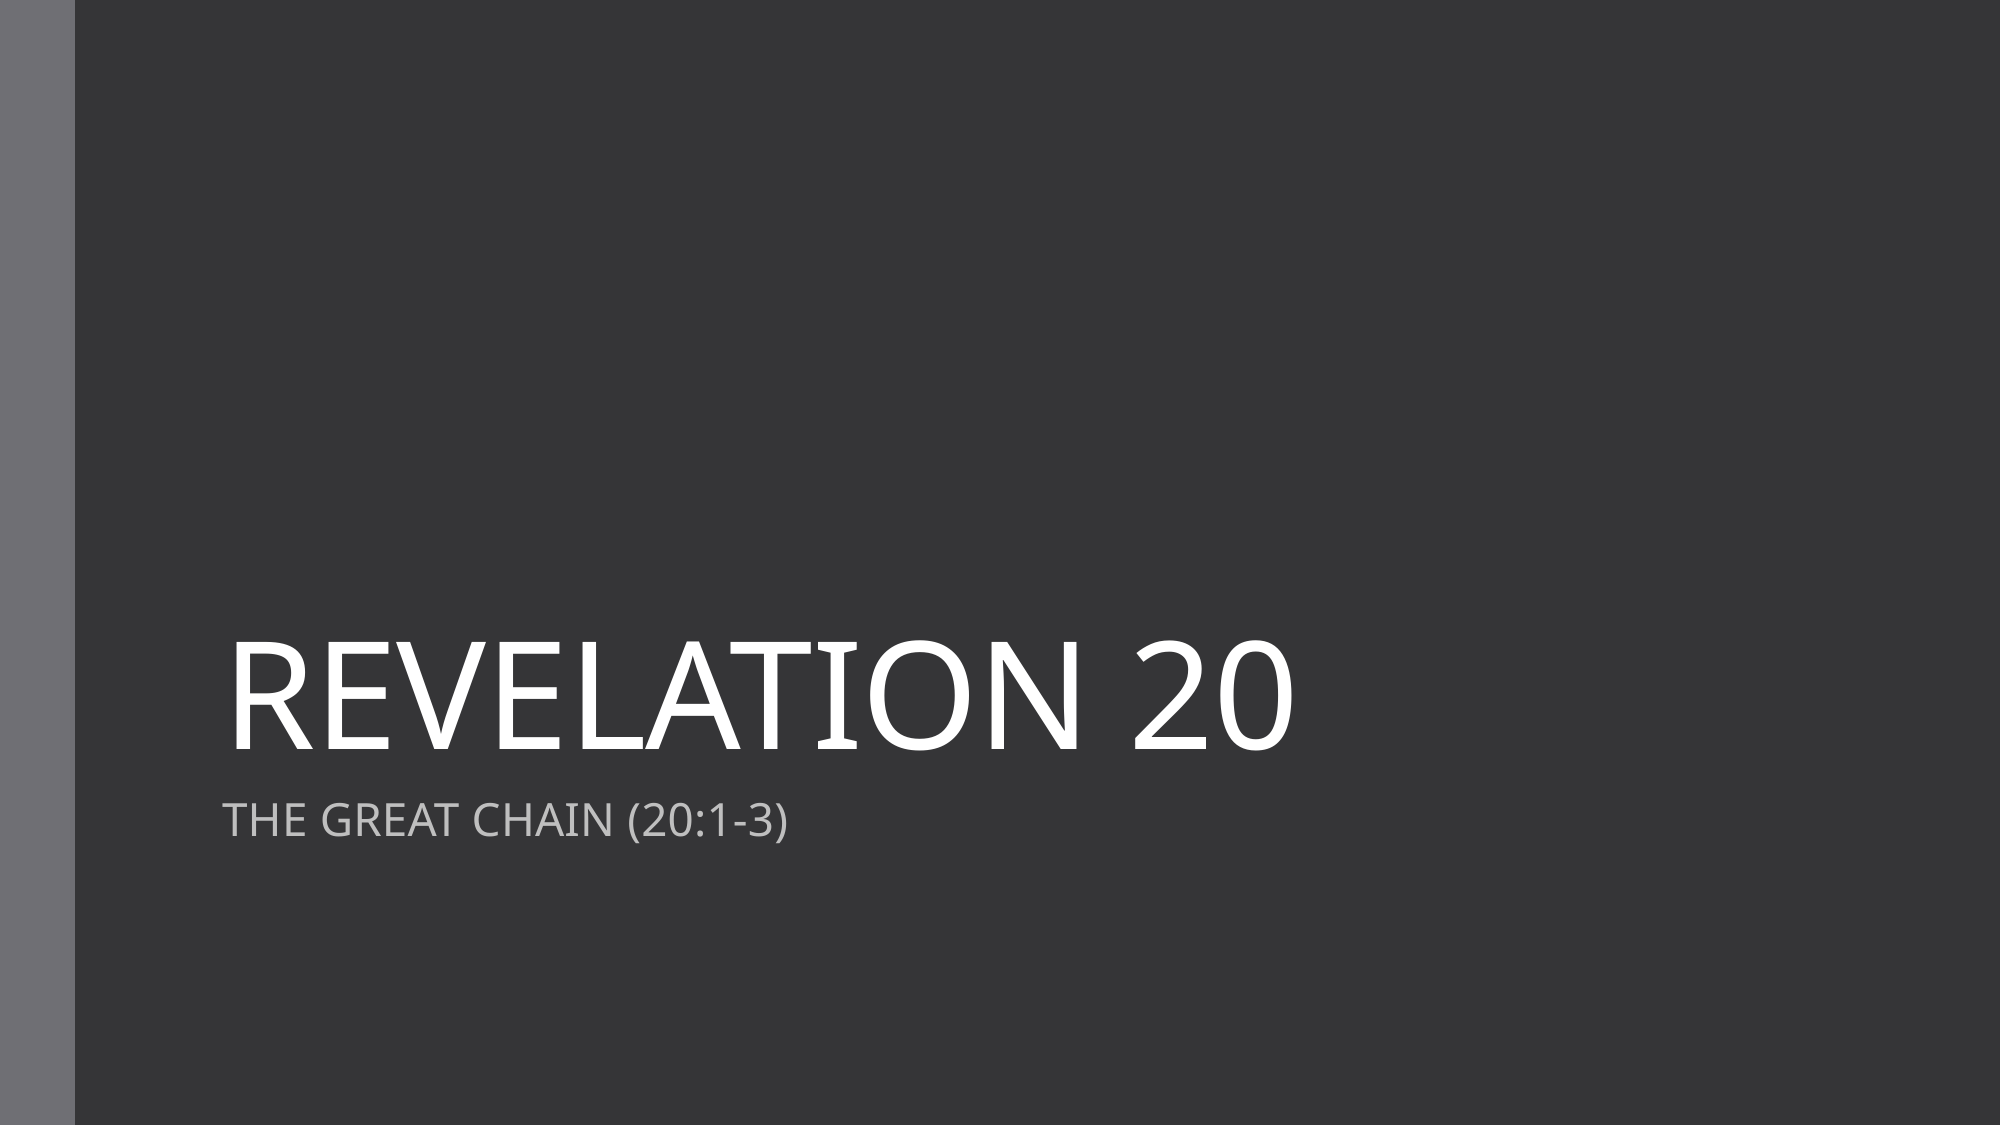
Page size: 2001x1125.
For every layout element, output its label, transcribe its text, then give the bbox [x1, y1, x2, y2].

title REVELATION 20 [206, 124, 1752, 787]
subtitle THE GREAT CHAIN (20:1-3) [206, 787, 1752, 1066]
